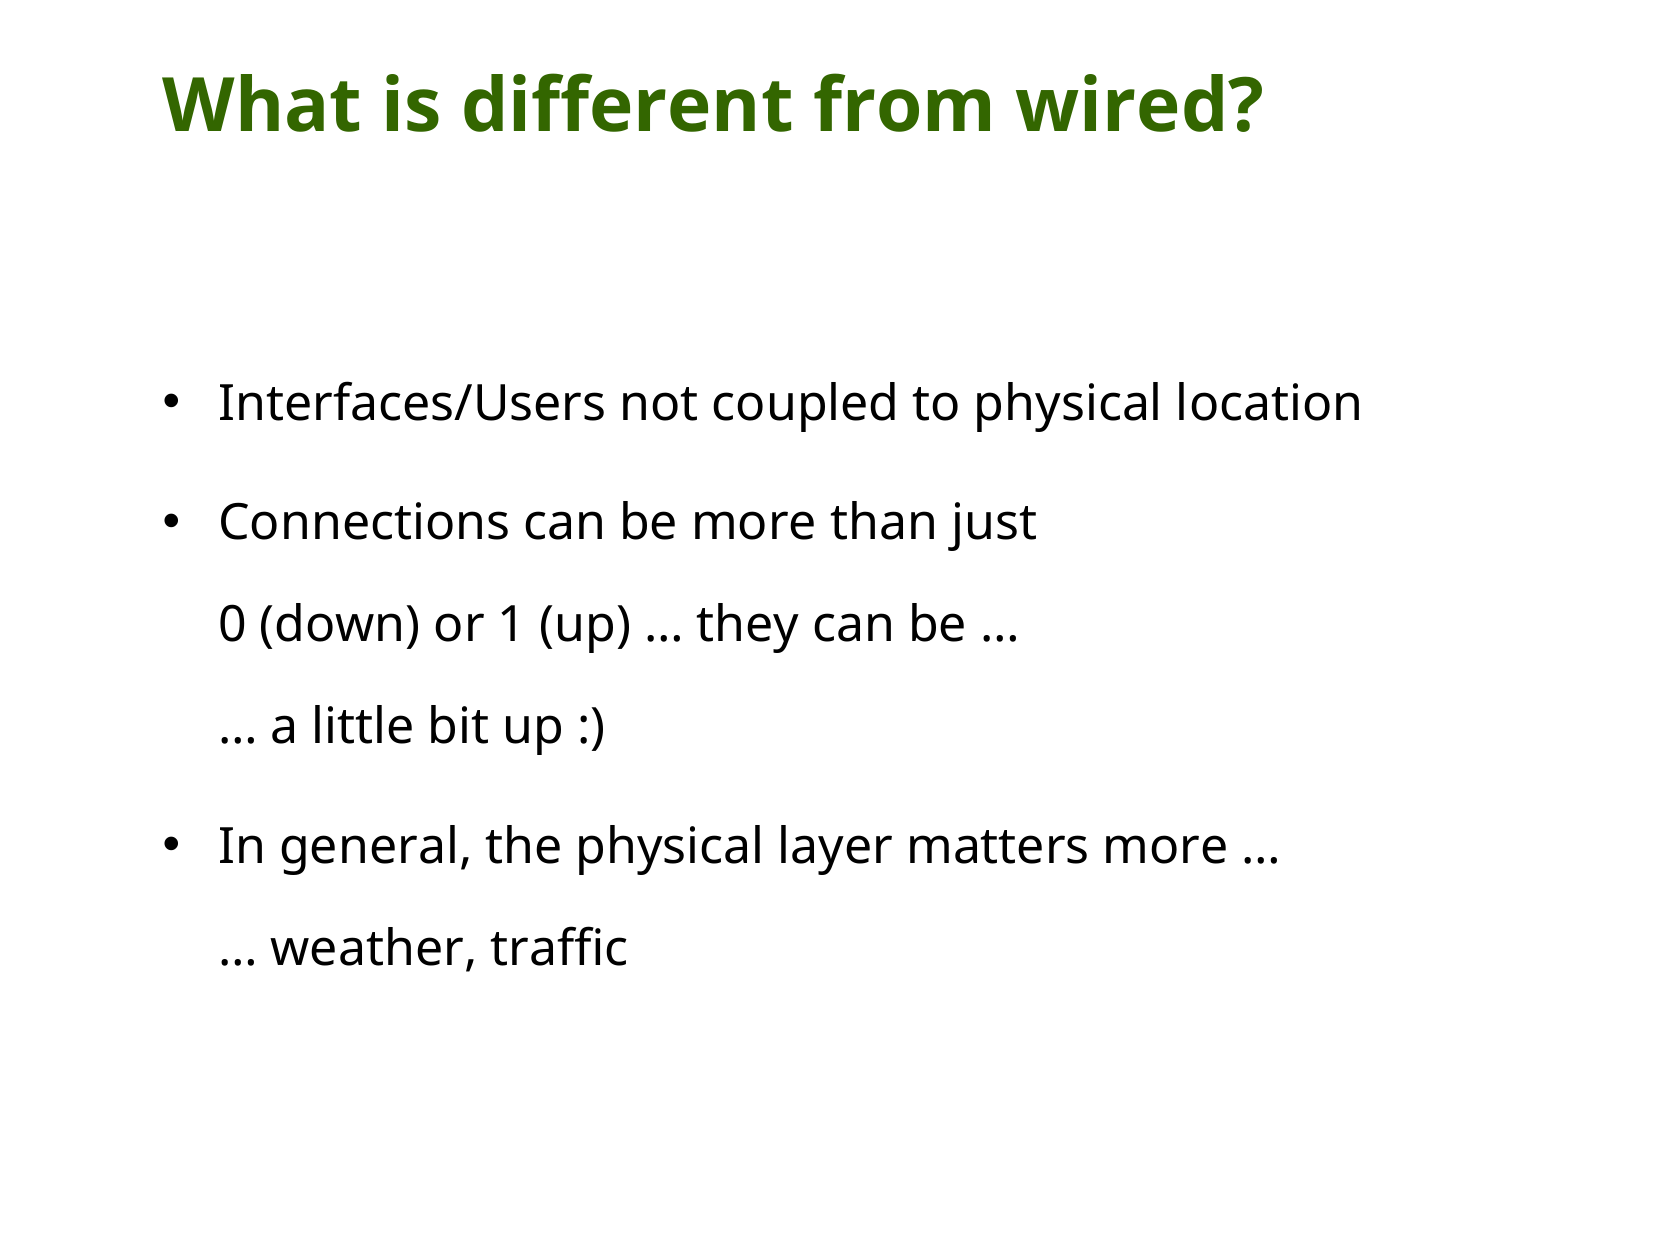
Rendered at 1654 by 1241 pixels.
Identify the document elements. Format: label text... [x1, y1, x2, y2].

list Interfaces/Users not coupled to physical location Connections can be more than just 0 (down) or 1 (up) … they can be … … a little bit up :) In general, the physical layer matters more … … weather, traffic [147, 324, 1643, 1069]
title What is different from wired? [147, 29, 1536, 178]
